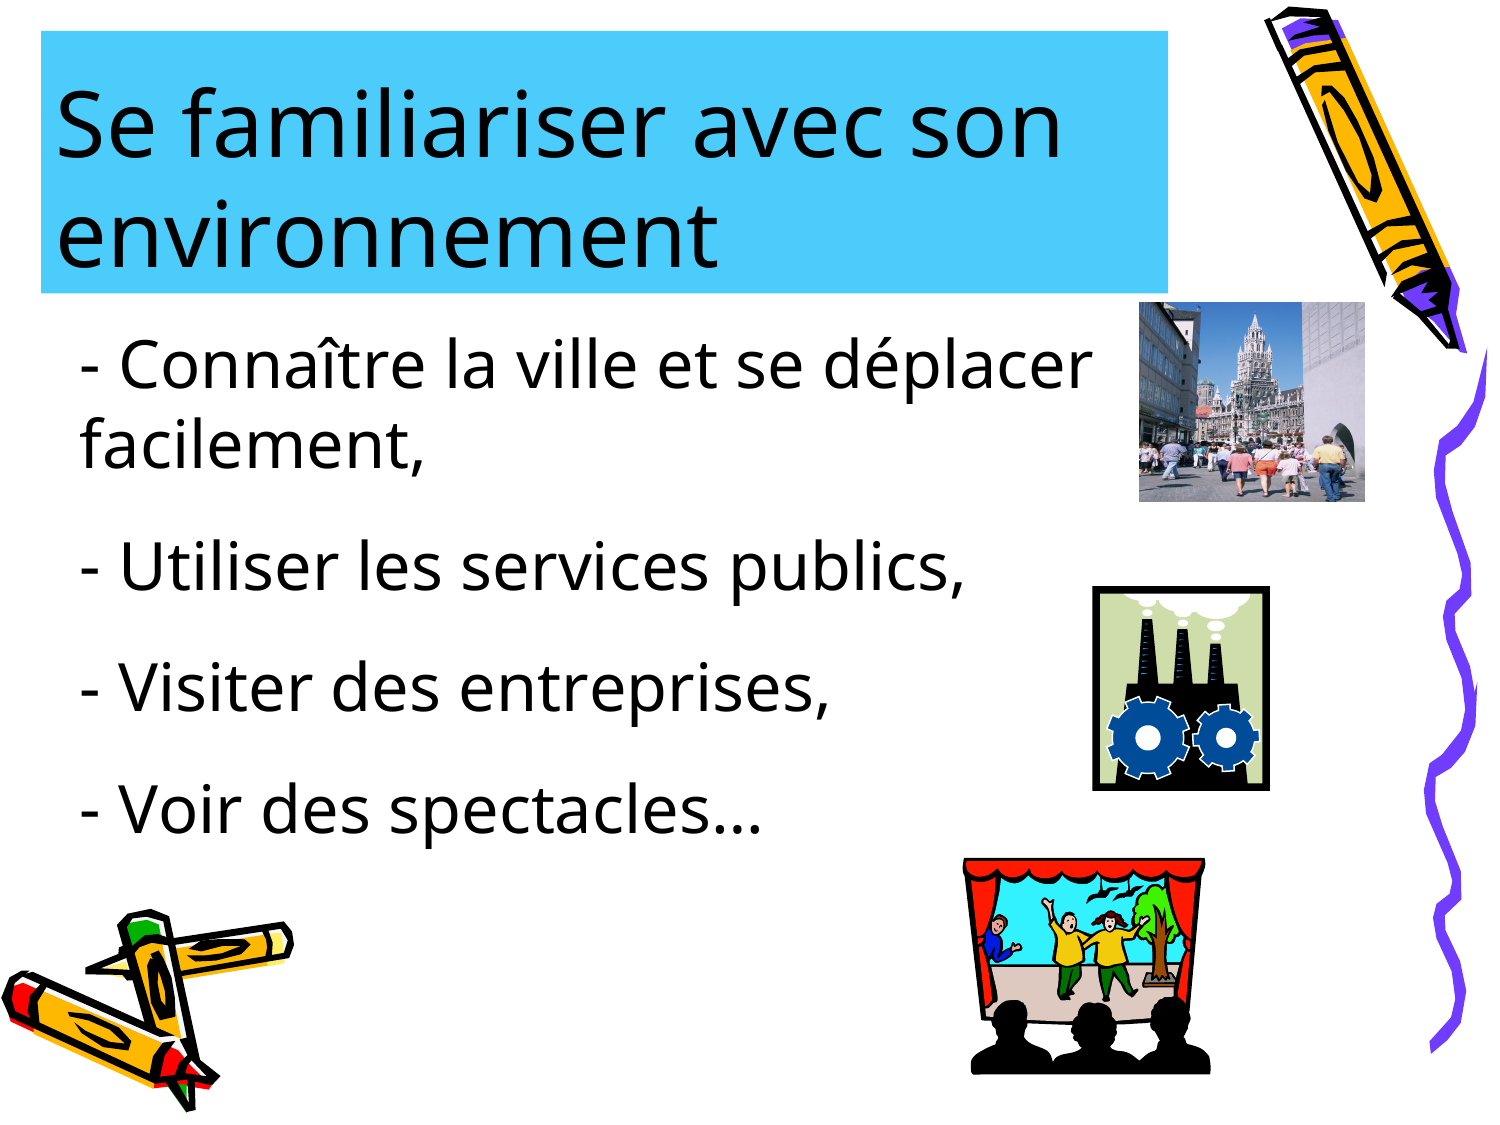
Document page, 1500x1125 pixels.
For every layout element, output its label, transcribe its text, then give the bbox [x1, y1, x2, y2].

text_box Connaître la ville et se déplacer facilement, Utiliser les services publics, Visiter des entreprises, Voir des spectacles… [64, 314, 1152, 987]
picture [1139, 302, 1365, 502]
picture [1092, 586, 1270, 791]
title Se familiariser avec son environnement [41, 30, 1169, 294]
picture [962, 857, 1211, 1075]
